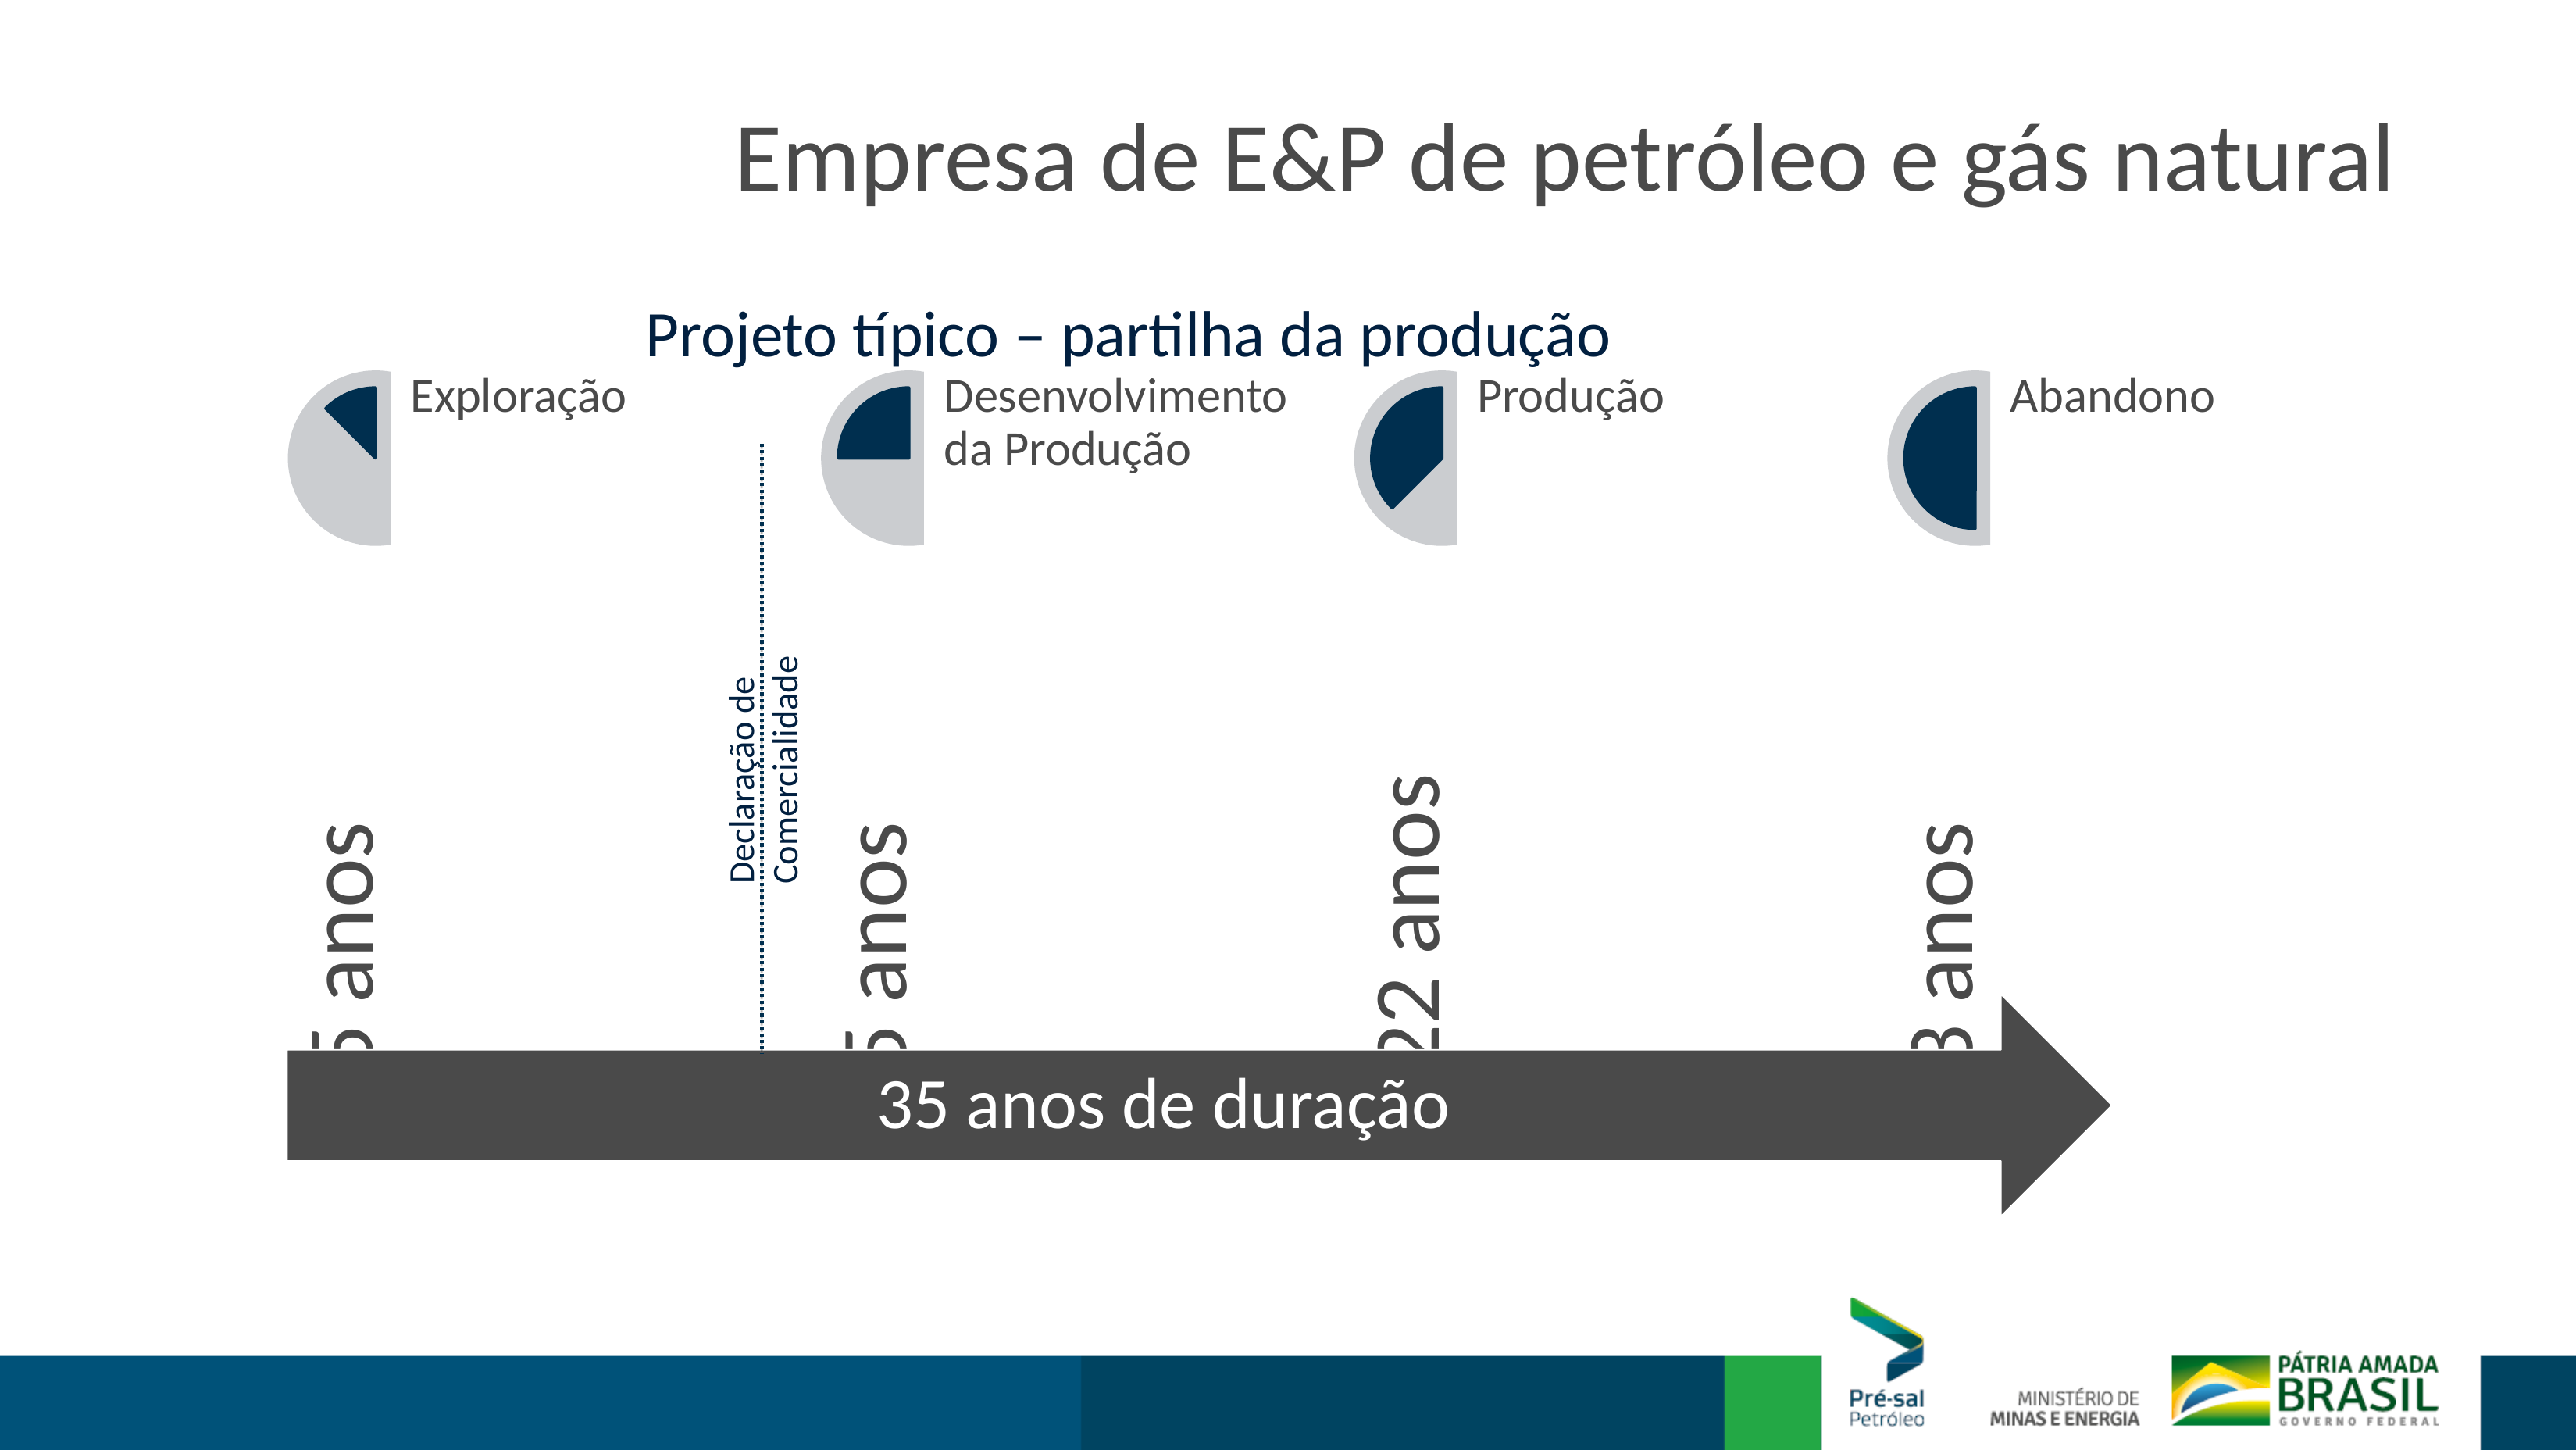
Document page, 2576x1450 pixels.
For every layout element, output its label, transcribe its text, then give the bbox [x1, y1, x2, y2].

text_box 5 anos [874, 1038, 900, 1049]
text_box Abandono [2010, 370, 2361, 1073]
text_box 22 anos [1354, 563, 1460, 1049]
text_box Desenvolvimento da Produção [944, 377, 1295, 1049]
text_box [1887, 370, 1991, 546]
text_box 3 anos [1887, 563, 1993, 1049]
text_box [287, 370, 391, 546]
text_box Declaração de Comercialidade [712, 555, 812, 896]
text_box Empresa de E&P de petróleo e gás natural [712, 82, 2479, 222]
text_box [1354, 377, 1457, 546]
text_box Produção [1477, 370, 1829, 1049]
text_box 22 anos [1384, 1037, 1415, 1049]
text_box Abandono [2018, 386, 2029, 400]
text_box 3 anos [1918, 1037, 1939, 1049]
text_box 5 anos [341, 1038, 366, 1049]
text_box 35 anos de duração [287, 994, 2112, 1216]
text_box Exploração [410, 370, 762, 1049]
text_box 5 anos [287, 563, 394, 1049]
text_box 5 anos [821, 563, 927, 1049]
text_box [821, 377, 924, 546]
text_box Projeto típico – partilha da produção [633, 285, 1664, 377]
text_box 3 anos [1944, 1035, 1966, 1049]
